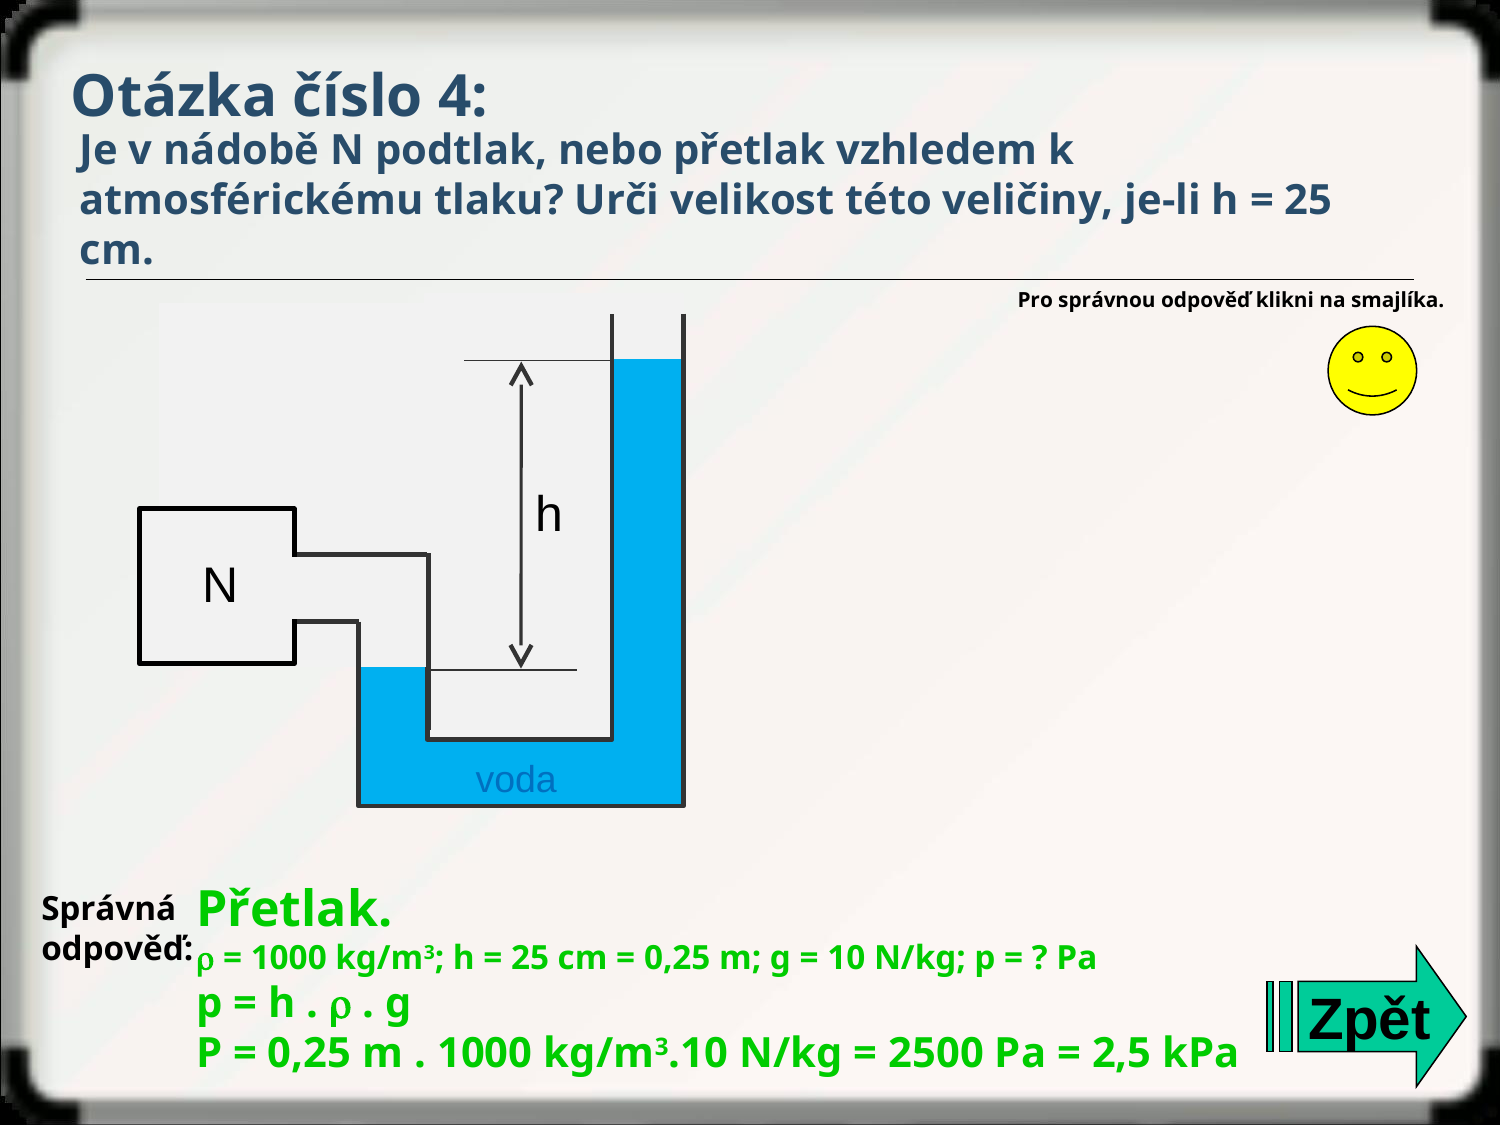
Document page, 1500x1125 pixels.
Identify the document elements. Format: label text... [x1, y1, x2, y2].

text_box Zpět [1299, 946, 1467, 1087]
picture [0, 0, 1500, 1125]
text_box Správná odpověď: [26, 879, 241, 975]
text_box h [521, 473, 603, 550]
text_box Otázka číslo 4: [55, 54, 1391, 149]
text_box N [187, 544, 269, 620]
text_box Pro správnou odpověď klikni na smajlíka. [1002, 252, 1464, 347]
text_box voda [460, 746, 587, 808]
text_box [1328, 326, 1417, 415]
text_box Je v nádobě N podtlak, nebo přetlak vzhledem k atmosférickému tlaku? Urči velikost této veličiny, je-li h = 25 cm. [65, 150, 1400, 246]
text_box [139, 293, 684, 807]
text_box Přetlak.  = 1000 kg/m3; h = 25 cm = 0,25 m; g = 10 N/kg; p = ? Pa p = h .  . g P = 0,25 m . 1000 kg/m3.10 N/kg = 2500 Pa = 2,5 kPa [181, 894, 1299, 1058]
